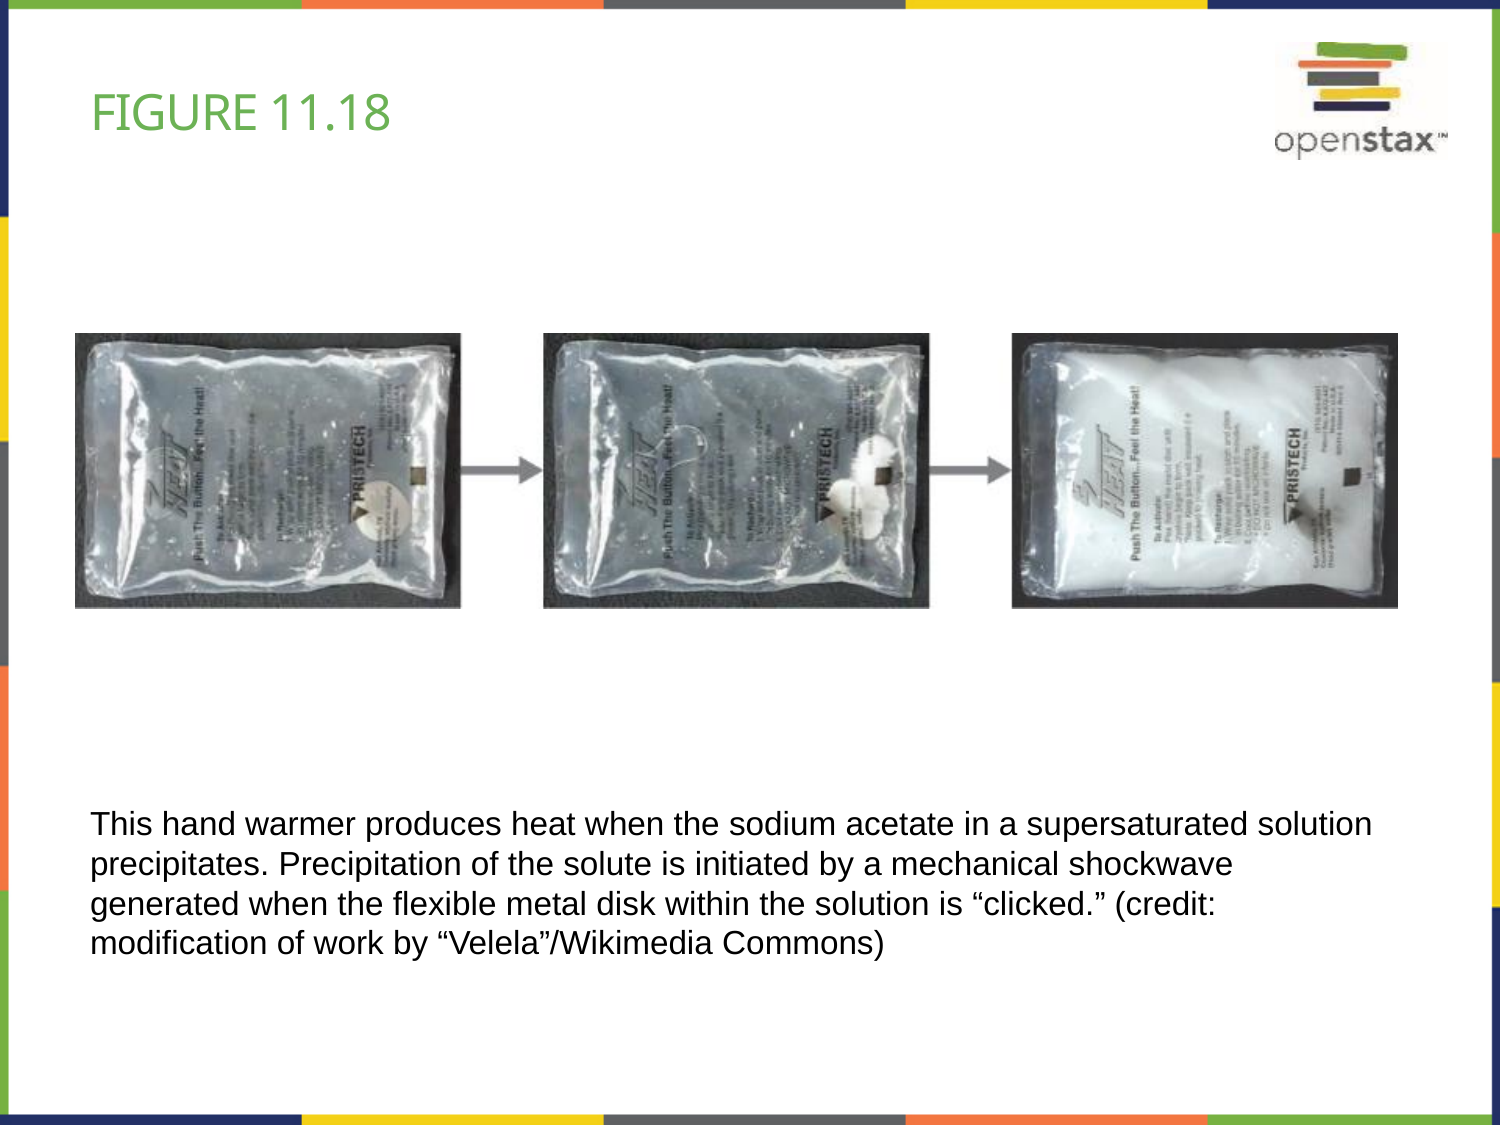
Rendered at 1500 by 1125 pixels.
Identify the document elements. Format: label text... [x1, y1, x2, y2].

picture [0, 0, 1500, 1125]
title Figure 11.18 [75, 39, 1398, 148]
list This hand warmer produces heat when the sodium acetate in a supersaturated solution precipitates. Precipitation of the solute is initiated by a mechanical shockwave generated when the flexible metal disk within the solution is “clicked.” (credit: modification of work by “Velela”/Wikimedia Commons) [75, 794, 1398, 986]
